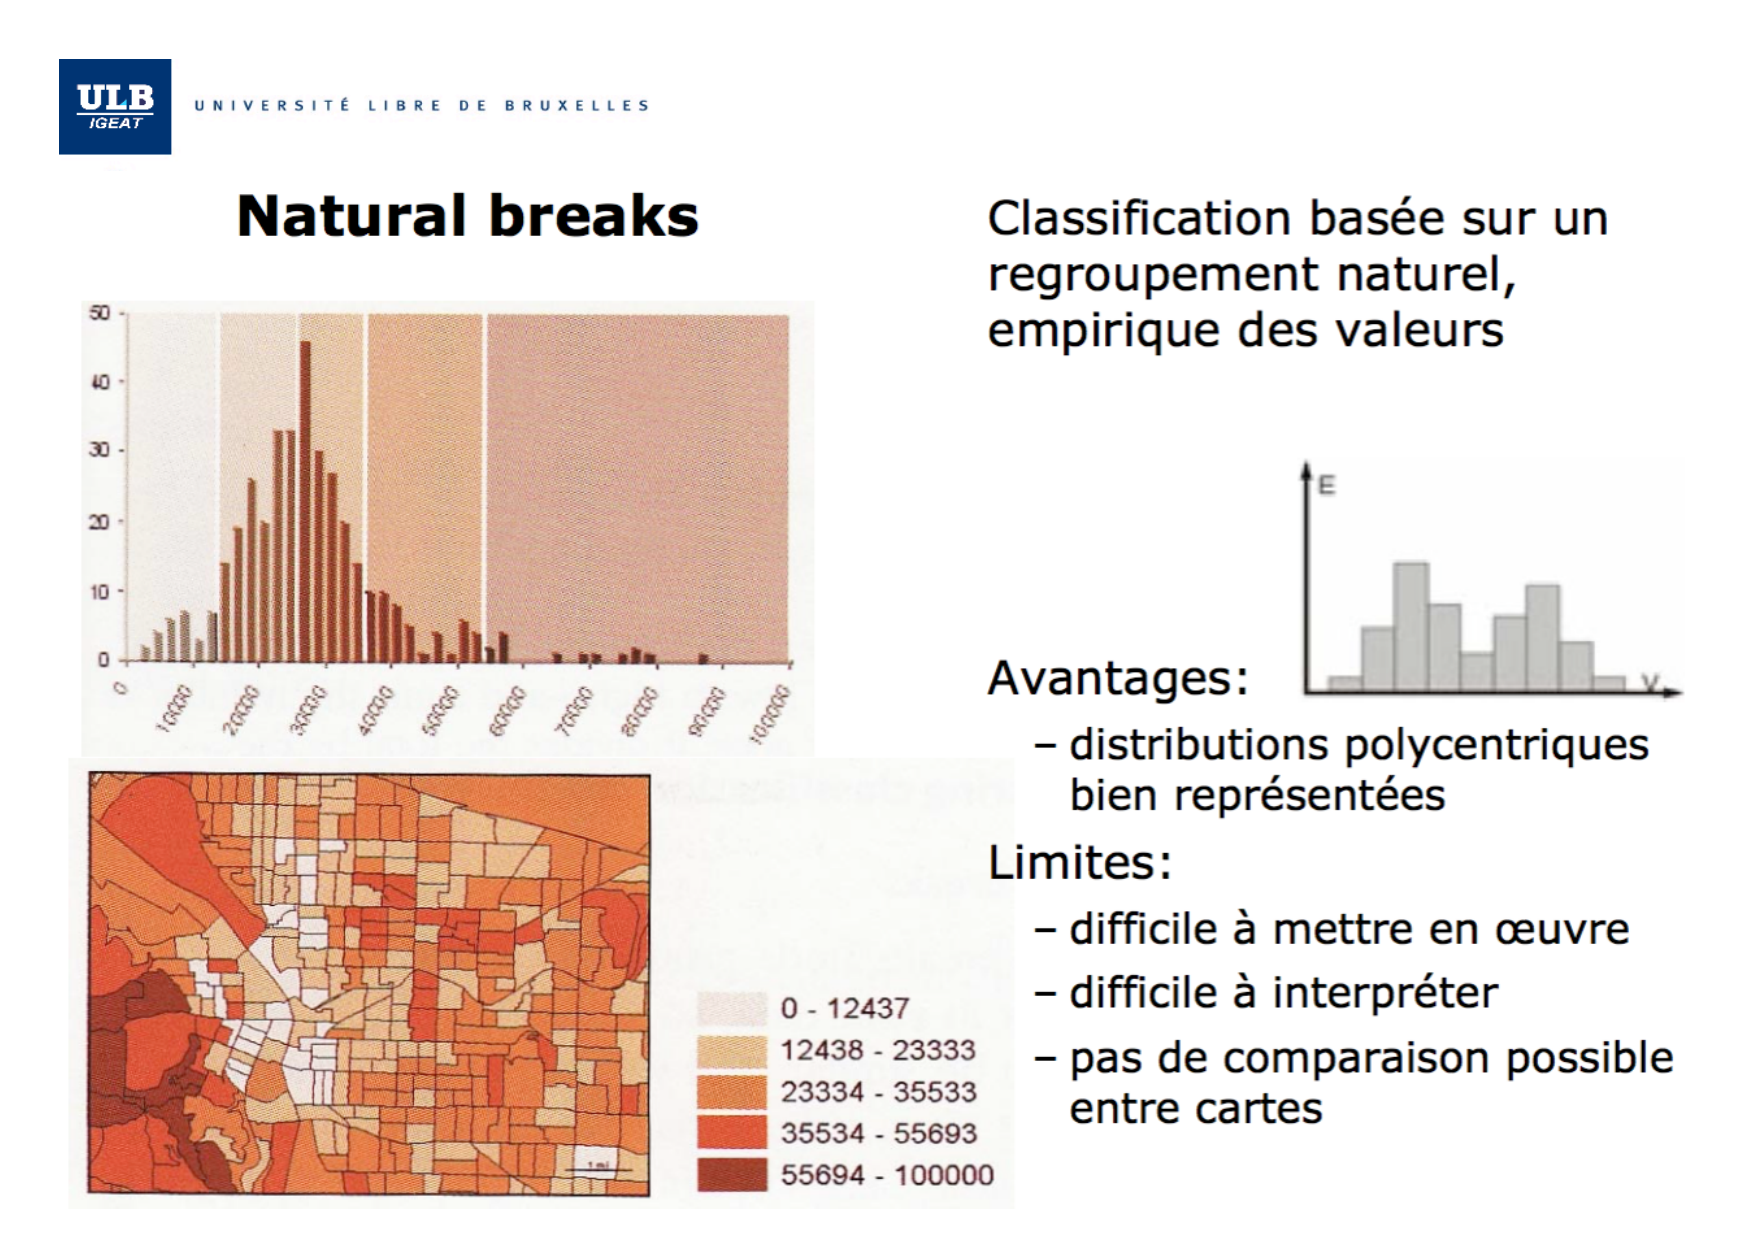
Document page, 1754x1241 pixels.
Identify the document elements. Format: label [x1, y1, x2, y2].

picture [59, 59, 1703, 1209]
